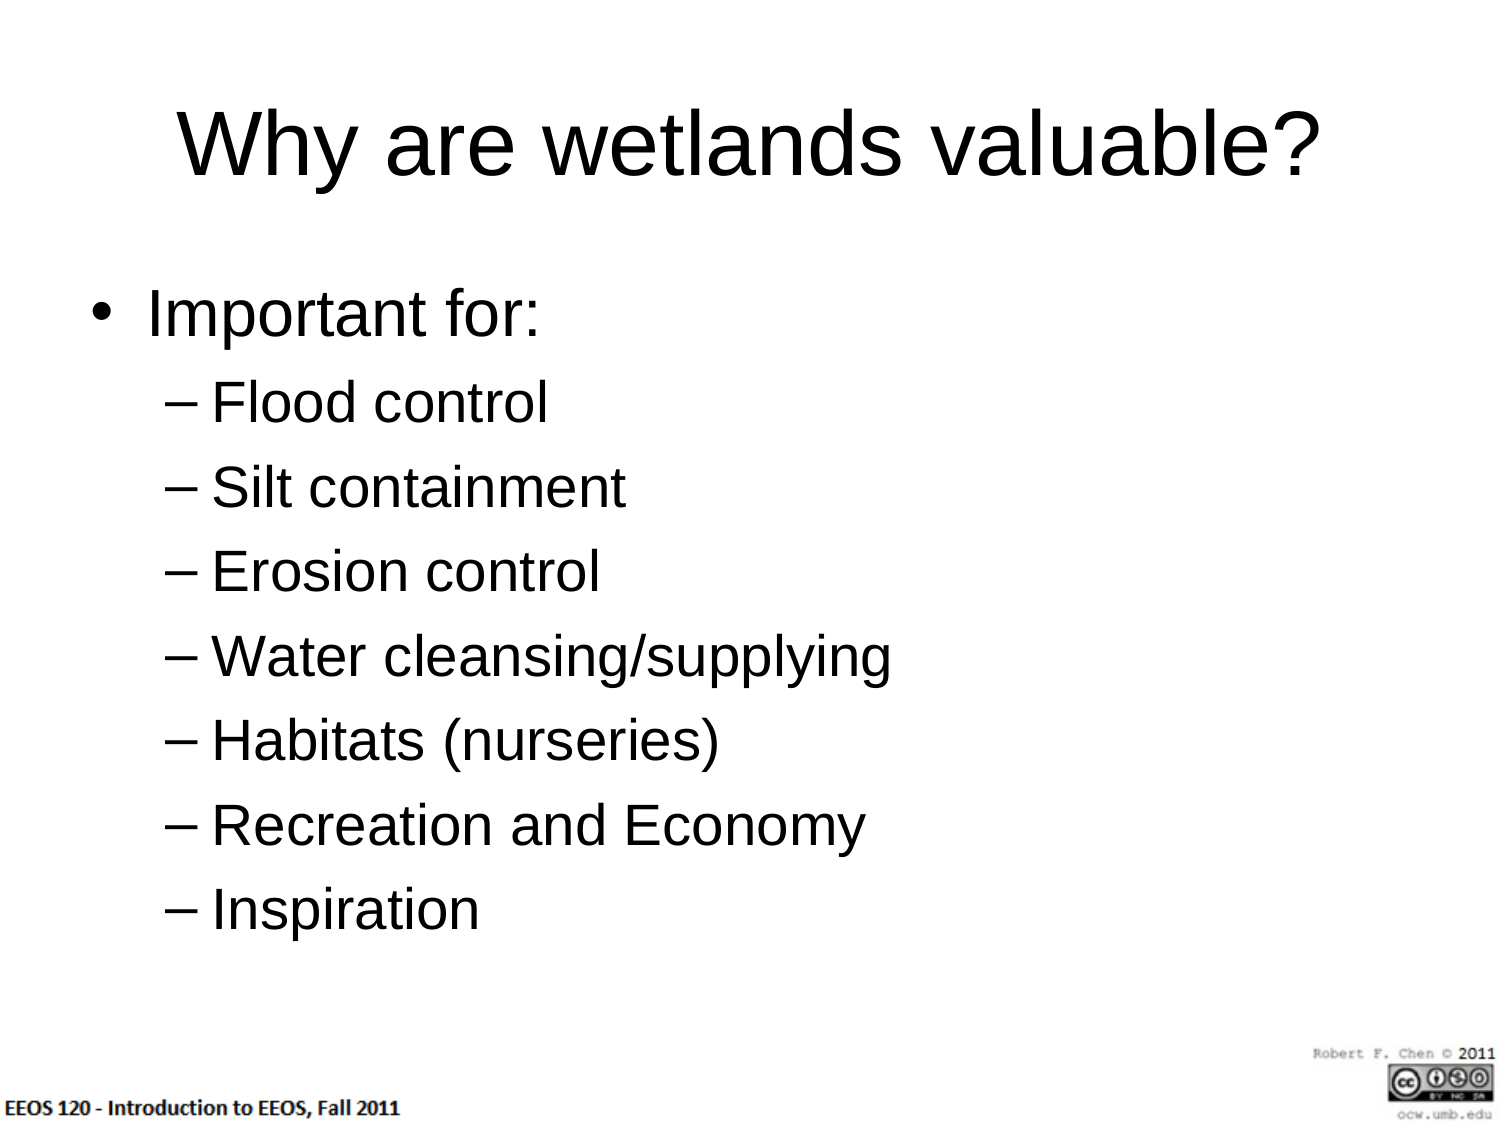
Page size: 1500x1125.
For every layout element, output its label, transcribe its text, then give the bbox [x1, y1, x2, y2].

picture [1304, 1042, 1500, 1125]
picture [0, 1090, 405, 1125]
title Why are wetlands valuable? [75, 45, 1426, 233]
list Important for: Flood control Silt containment Erosion control Water cleansing/supplying Habitats (nurseries) Recreation and Economy Inspiration [75, 262, 1426, 1006]
